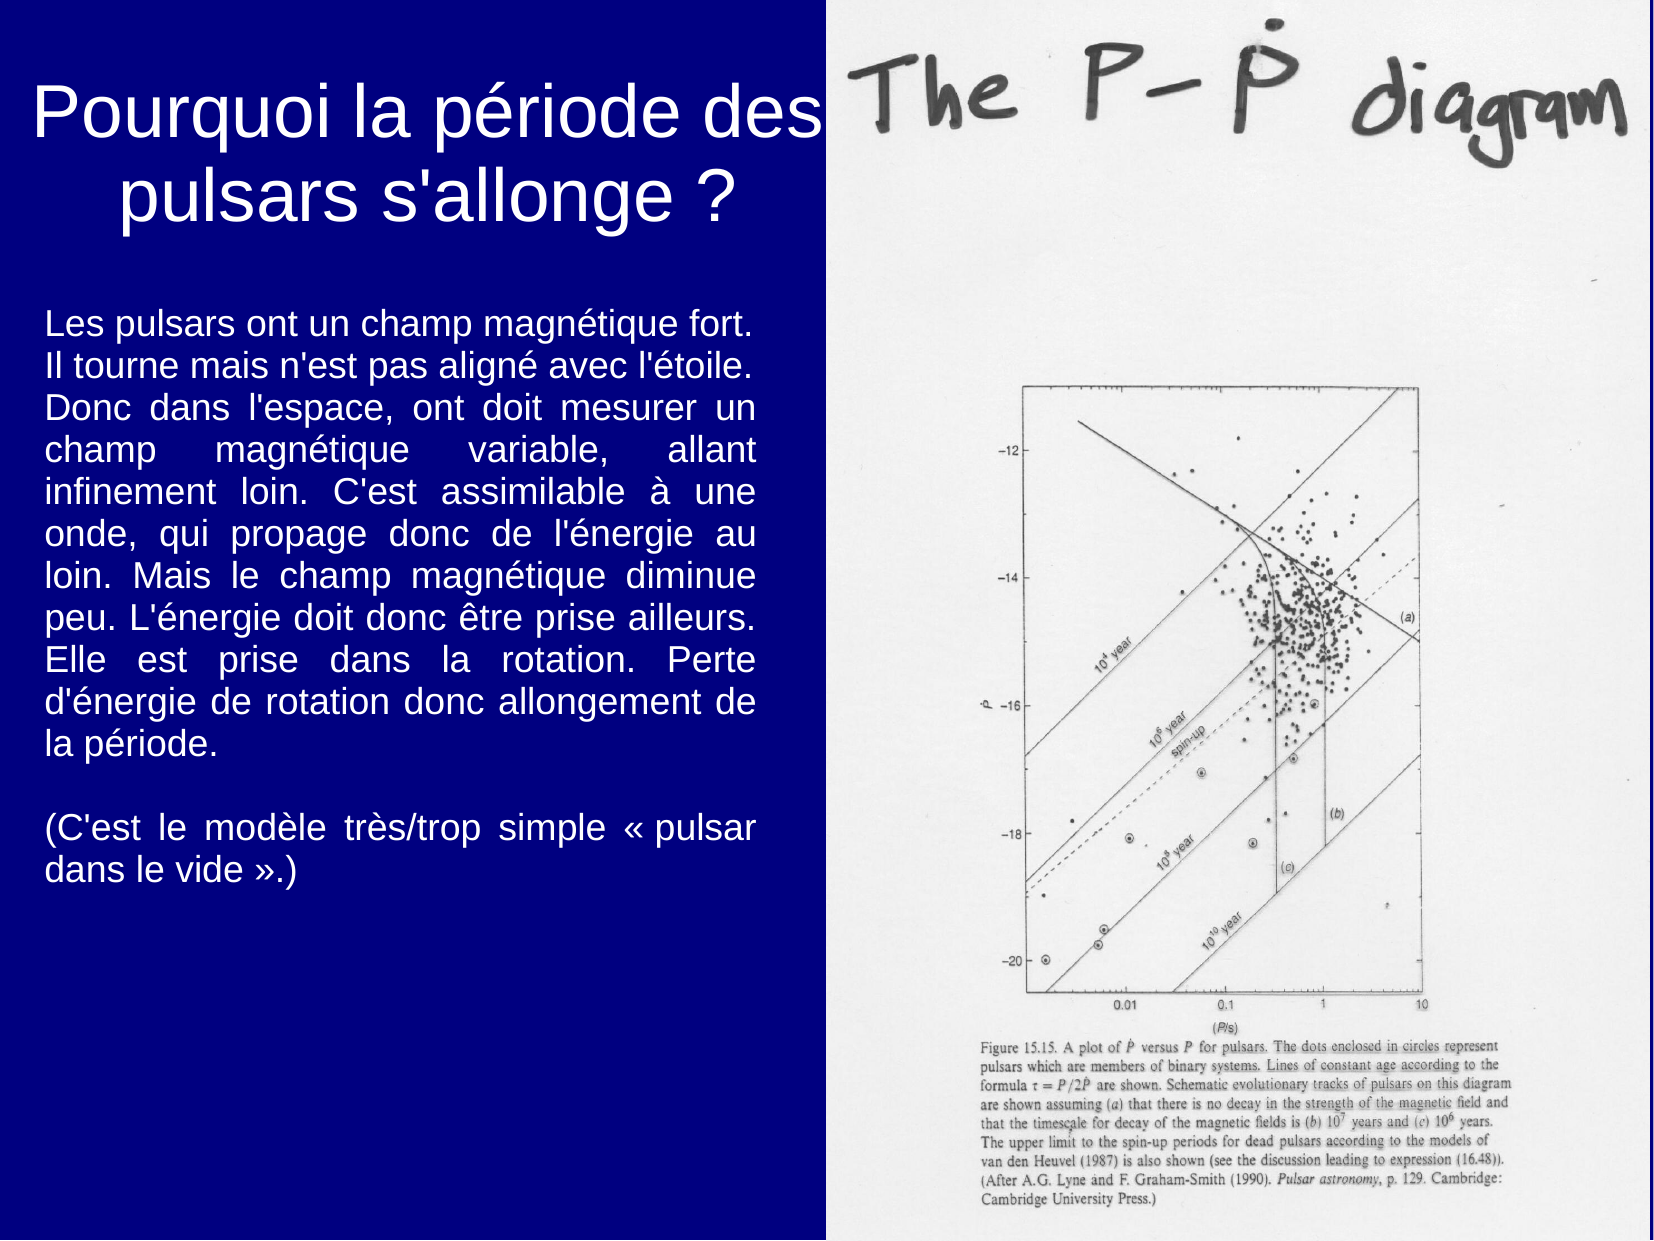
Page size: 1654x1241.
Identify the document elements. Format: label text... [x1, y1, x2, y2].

text_box Les pulsars ont un champ magnétique fort. Il tourne mais n'est pas aligné avec l'étoile. Donc dans l'espace, ont doit mesurer un champ magnétique variable, allant infinement loin. C'est assimilable à une onde, qui propage donc de l'énergie au loin. Mais le champ magnétique diminue peu. L'énergie doit donc être prise ailleurs. Elle est prise dans la rotation. Perte d'énergie de rotation donc allongement de la période. (C'est le modèle très/trop simple « pulsar dans le vide ».) [29, 295, 772, 945]
picture [826, 0, 1650, 1241]
title Pourquoi la période des pulsars s'allonge ? [29, 49, 826, 257]
